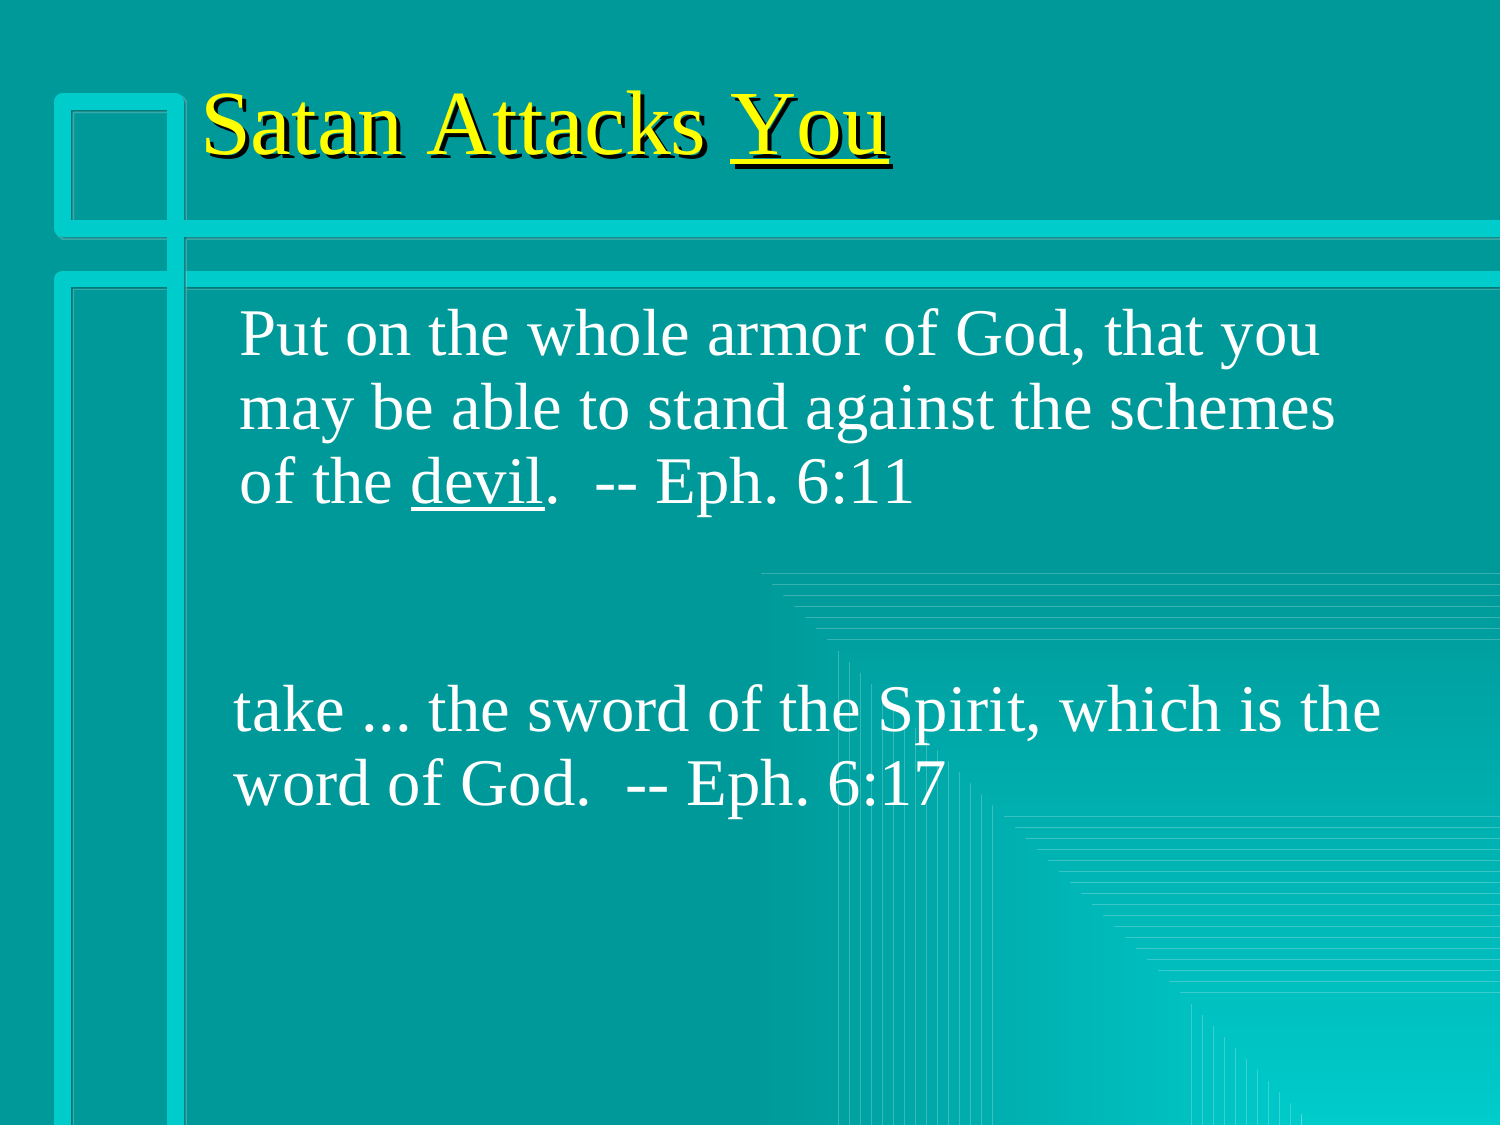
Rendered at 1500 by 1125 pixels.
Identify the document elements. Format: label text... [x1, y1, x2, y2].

text_box [225, 600, 1388, 664]
title Satan Attacks You [200, 34, 1476, 213]
text_box take ... the sword of the Spirit, which is the word of God. -- Eph. 6:17 [219, 664, 1426, 828]
text_box Put on the whole armor of God, that you may be able to stand against the schemes of the devil. -- Eph. 6:11 [225, 288, 1426, 526]
